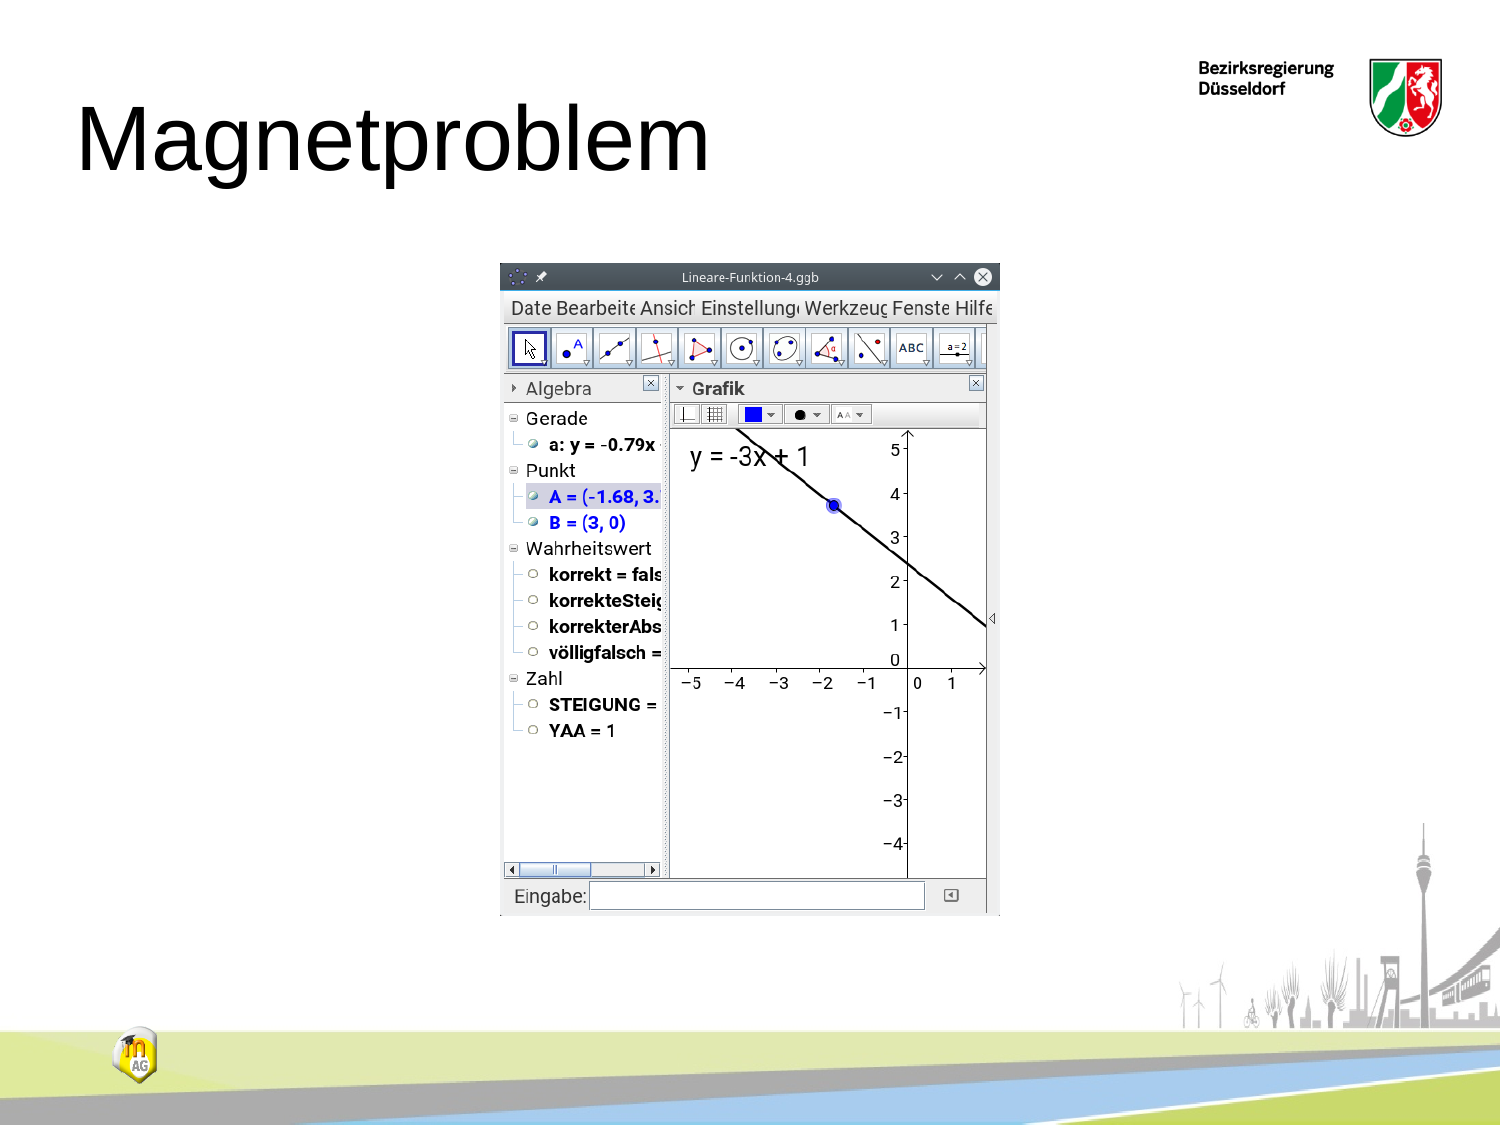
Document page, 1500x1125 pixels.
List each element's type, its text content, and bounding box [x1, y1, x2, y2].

title Magnetproblem [75, 44, 1425, 233]
picture [1425, 58, 1442, 137]
picture [0, 263, 1500, 1125]
